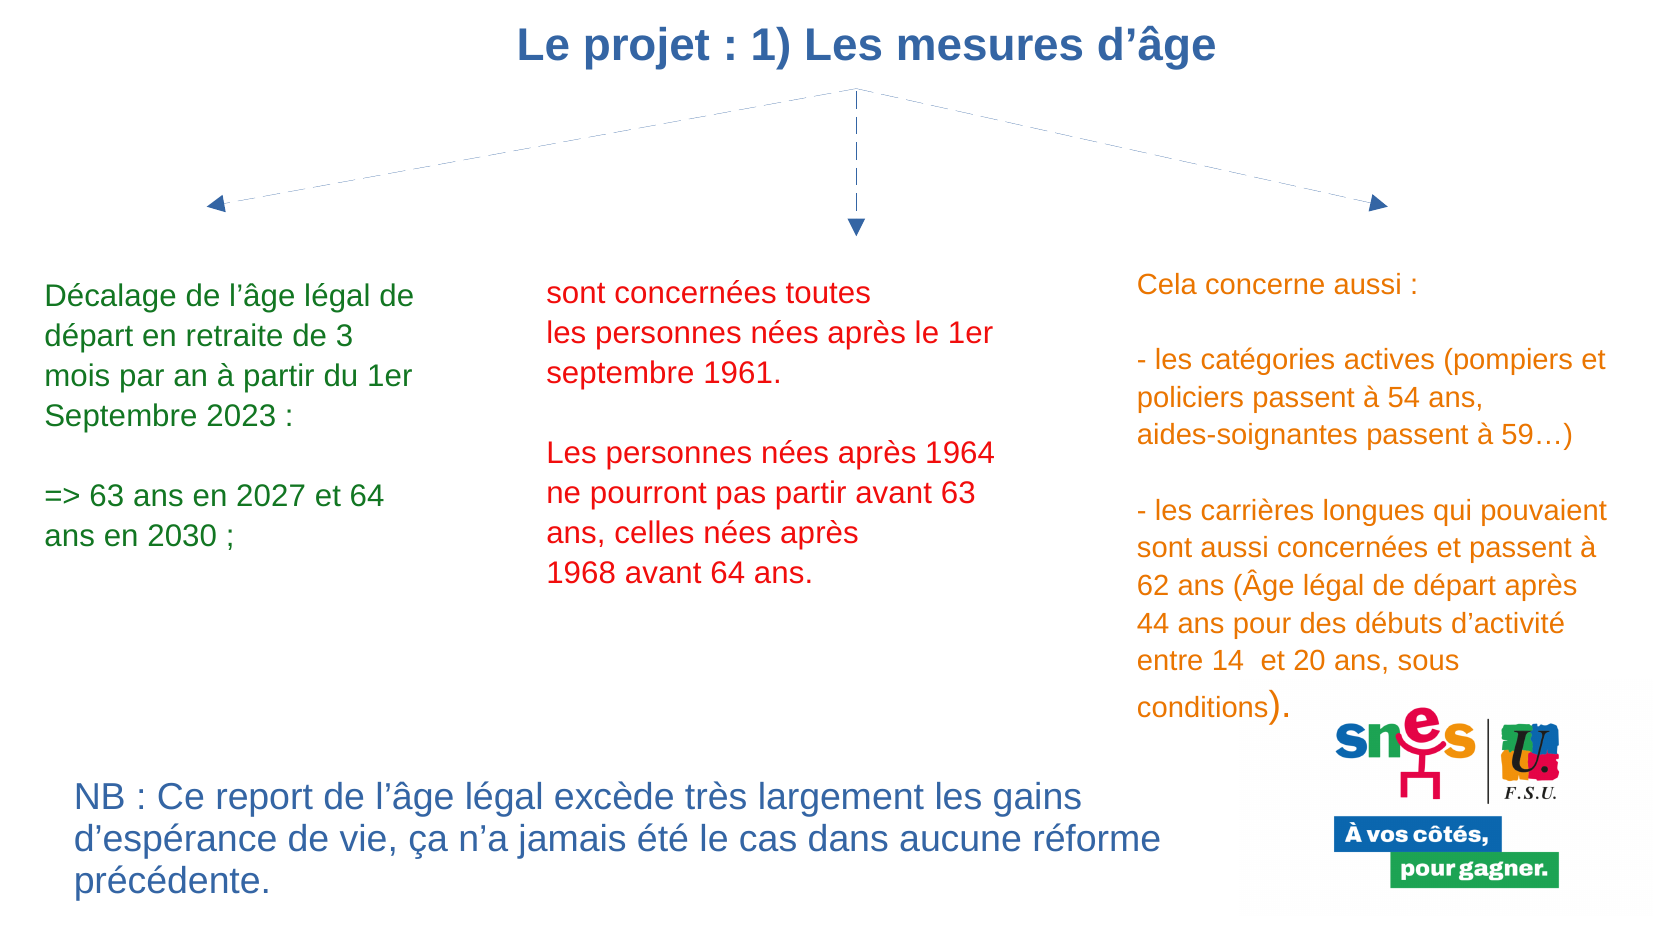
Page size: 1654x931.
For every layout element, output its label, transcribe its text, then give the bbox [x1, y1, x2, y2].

text_box NB : Ce report de l’âge légal excède très largement les gains d’espérance de vie, ça n’a jamais été le cas dans aucune réforme précédente. [59, 767, 1211, 909]
text_box Décalage de l’âge légal de départ en retraite de 3 mois par an à partir du 1er Septembre 2023 : => 63 ans en 2027 et 64 ans en 2030 ; [29, 265, 443, 659]
text_box sont concernées toutes les personnes nées après le 1er septembre 1961. Les personnes nées après 1964 ne pourront pas partir avant 63 ans, celles nées après 1968 avant 64 ans. [531, 263, 1034, 598]
picture [1239, 679, 1654, 916]
text_box Le projet : 1) Les mesures d’âge [501, 11, 1241, 89]
text_box Cela concerne aussi : - les catégories actives (pompiers et policiers passent à 54 ans, aides-soignantes passent à 59…) - les carrières longues qui pouvaient sont aussi concernées et passent à 62 ans (Âge légal de départ après 44 ans pour des débuts d’activité entre 14 et 20 ans, sous conditions). [1122, 255, 1625, 739]
